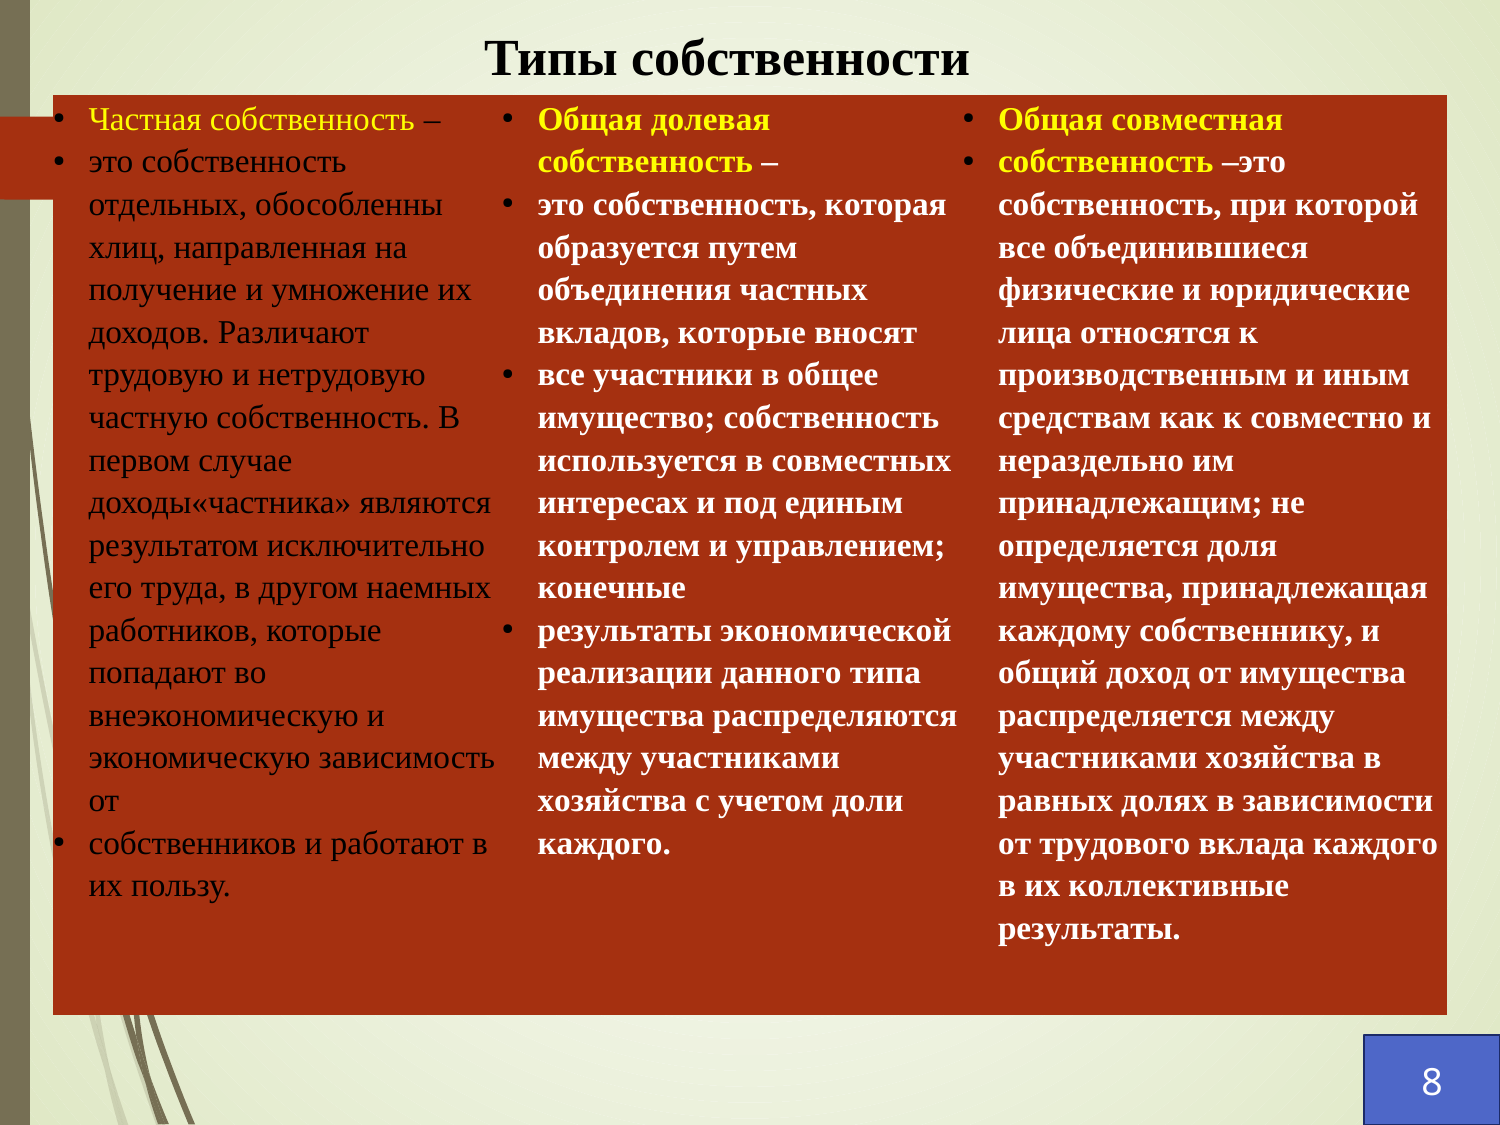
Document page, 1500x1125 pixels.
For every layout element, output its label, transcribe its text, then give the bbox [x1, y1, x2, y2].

table_header Общая долевая собственность – это собственность, которая образуется путем объединения частных вкладов, которые вносят все участники в общее имущество; собственность используется в совместных интересах и под единым контролем и управлением; конечные результаты экономической реализации данного типа имущества распределяются между участниками хозяйства с учетом доли каждого. [502, 95, 963, 1015]
text_box Типы собственности [469, 16, 985, 93]
text_box 8 [1364, 1035, 1500, 1125]
table_header Частная собственность – это собственность отдельных, обособленны хлиц, направленная на получение и умножение их доходов. Различают трудовую и нетрудовую частную собственность. В первом случае доходы«частника» являются результатом исключительно его труда, в другом наемных работников, которые попадают во внеэкономическую и экономическую зависимость от собственников и работают в их пользу. [53, 95, 502, 1015]
table_header Общая совместная собственность –это собственность, при которой все объединившиеся физические и юридические лица относятся к производственным и иным средствам как к совместно и нераздельно им принадлежащим; не определяется доля имущества, принадлежащая каждому собственнику, и общий доход от имущества распределяется между участниками хозяйства в равных долях в зависимости от трудового вклада каждого в их коллективные результаты. [963, 95, 1447, 1015]
